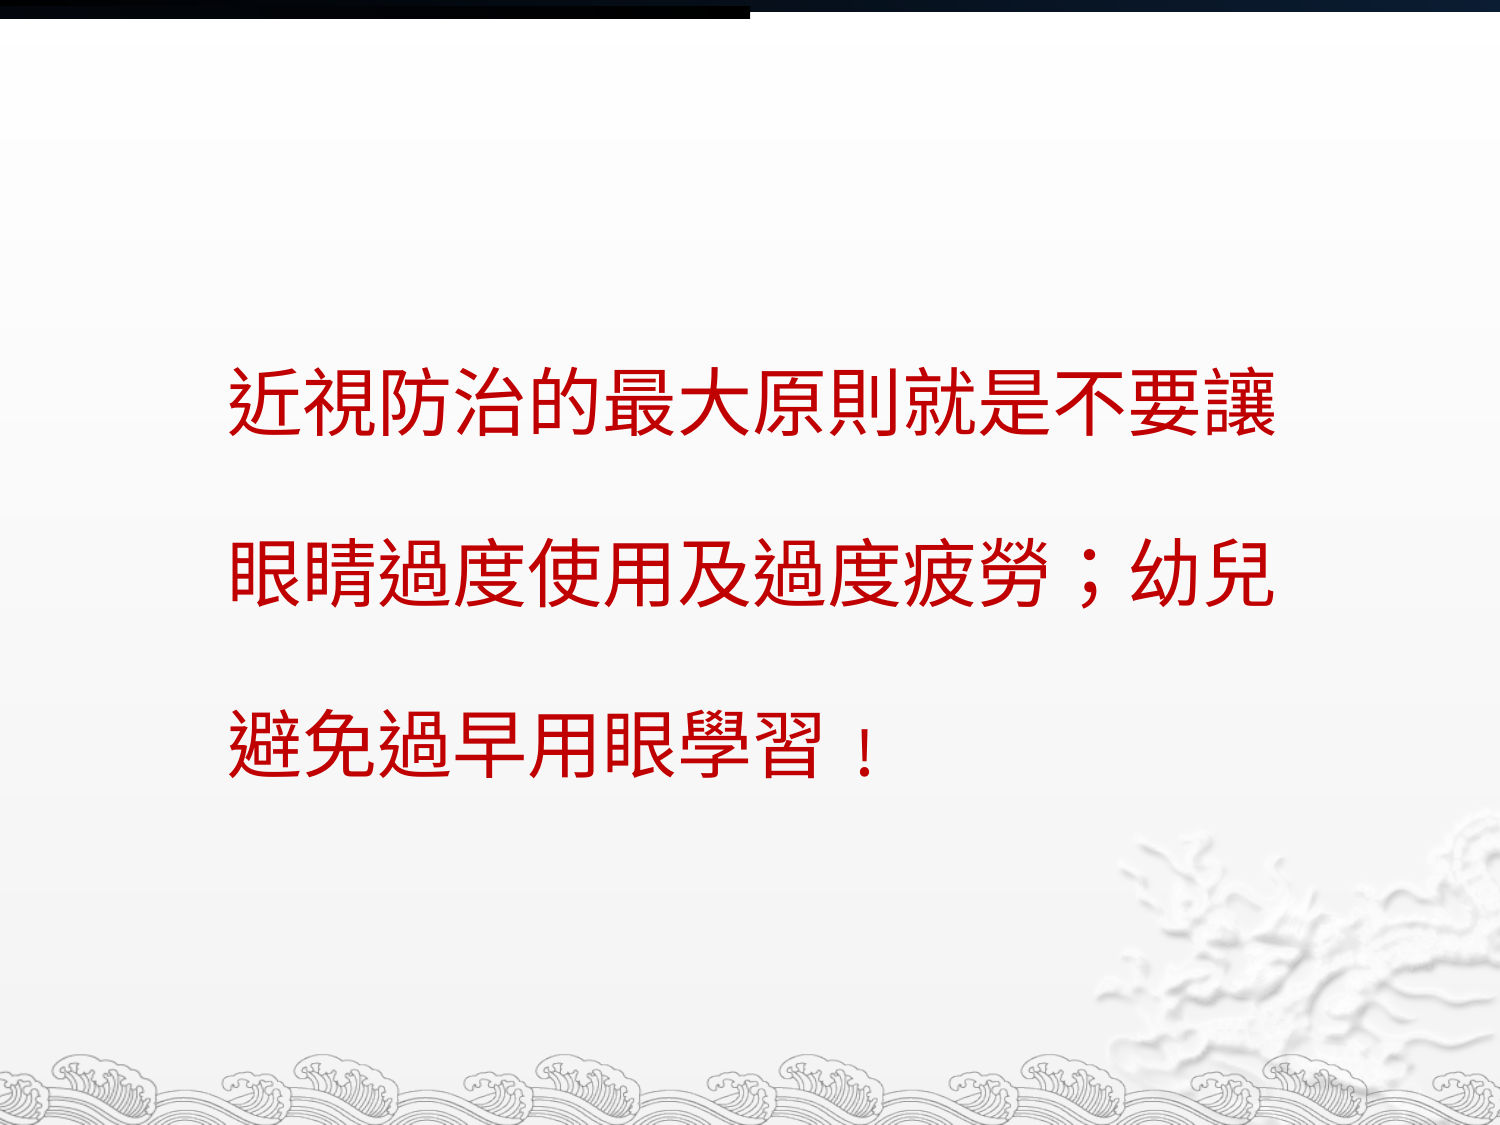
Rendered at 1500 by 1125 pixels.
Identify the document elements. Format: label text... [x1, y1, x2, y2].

list 近視防治的最大原則就是不要讓眼睛過度使用及過度疲勞；幼兒避免過早用眼學習﹗ [212, 267, 1341, 835]
